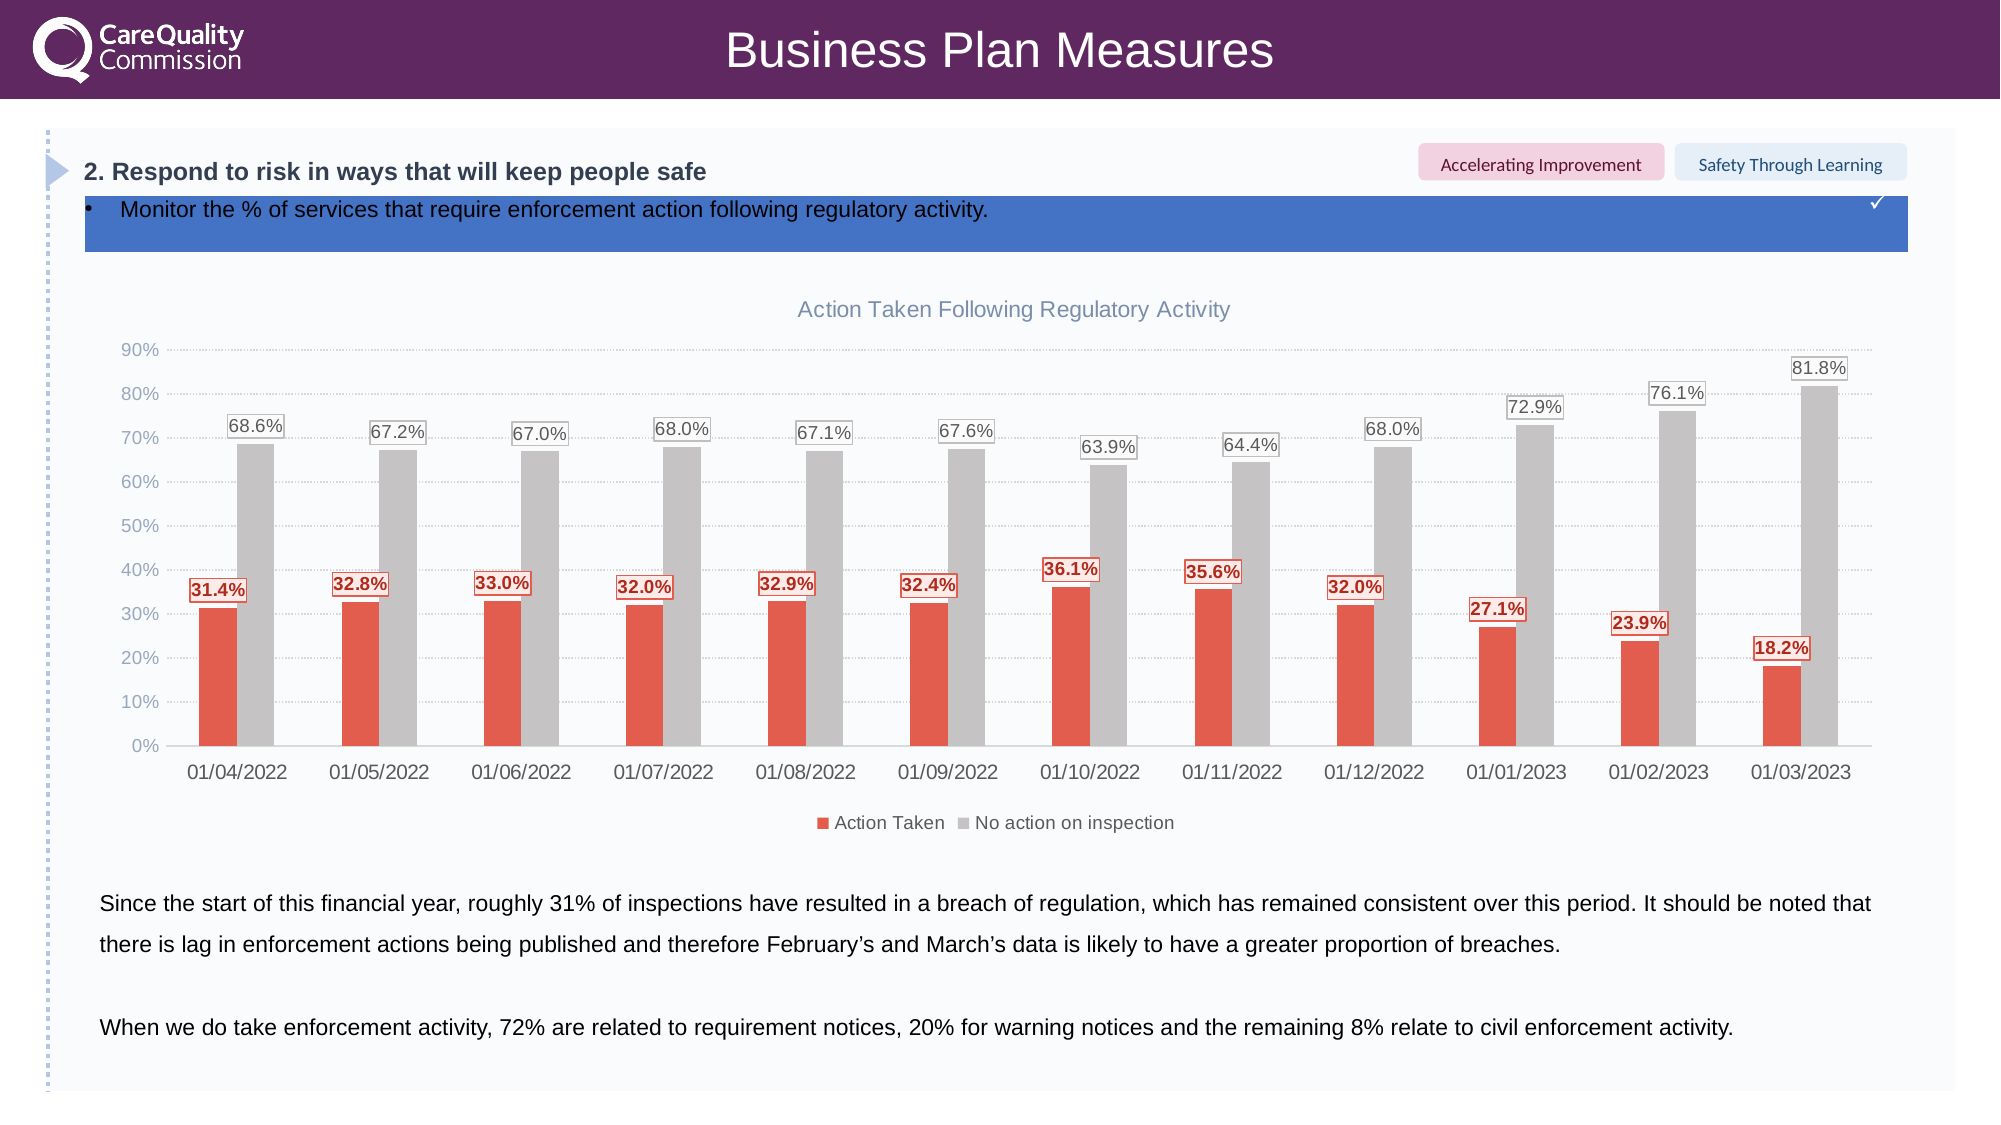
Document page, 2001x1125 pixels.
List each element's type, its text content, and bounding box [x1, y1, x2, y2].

picture [32, 16, 245, 84]
text_box [45, 128, 1955, 1091]
text_box Accelerating Improvement [1418, 143, 1665, 181]
text_box [0, 0, 2000, 99]
chart [84, 267, 1909, 841]
table_header  [1848, 196, 1908, 252]
text_box 2. Respond to risk in ways that will keep people safe [69, 147, 984, 194]
text_box Business Plan Measures [641, 9, 1358, 86]
text_box Safety Through Learning [1674, 143, 1908, 181]
text_box Since the start of this financial year, roughly 31% of inspections have resulted in a breach of regulation, which has remained consistent over this period. It should be noted that there is lag in enforcement actions being published and therefore February’s and March’s data is likely to have a greater proportion of breaches. When we do take enforcement activity, 72% are related to requirement notices, 20% for warning notices and the remaining 8% relate to civil enforcement activity. [84, 867, 1945, 1045]
table_header Monitor the % of services that require enforcement action following regulatory activity. [85, 196, 1848, 252]
